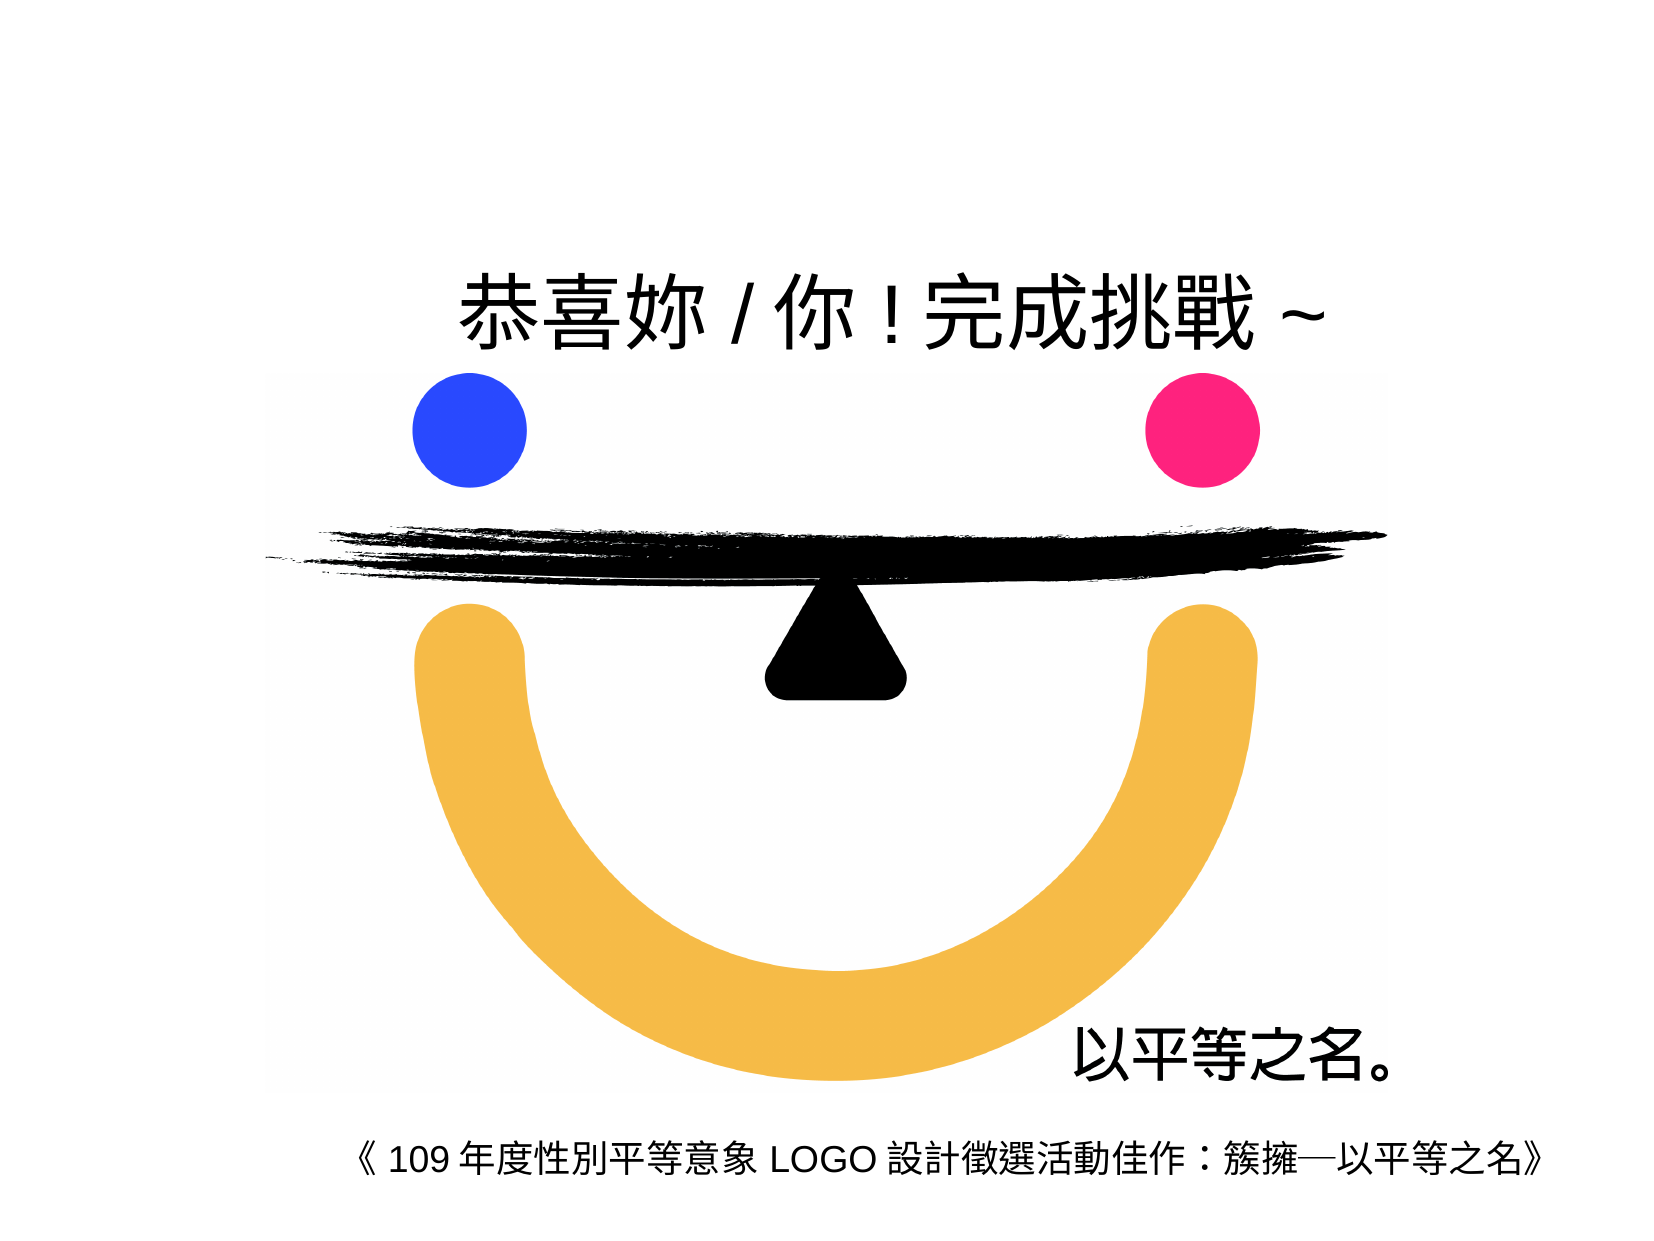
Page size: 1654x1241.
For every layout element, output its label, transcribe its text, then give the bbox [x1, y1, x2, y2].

picture [265, 373, 1388, 1093]
text_box 恭喜妳/你!完成挑戰~ [442, 239, 1418, 355]
text_box 《109年度性別平等意象LOGO設計徵選活動佳作：簇擁─以平等之名》 [324, 1121, 1595, 1182]
